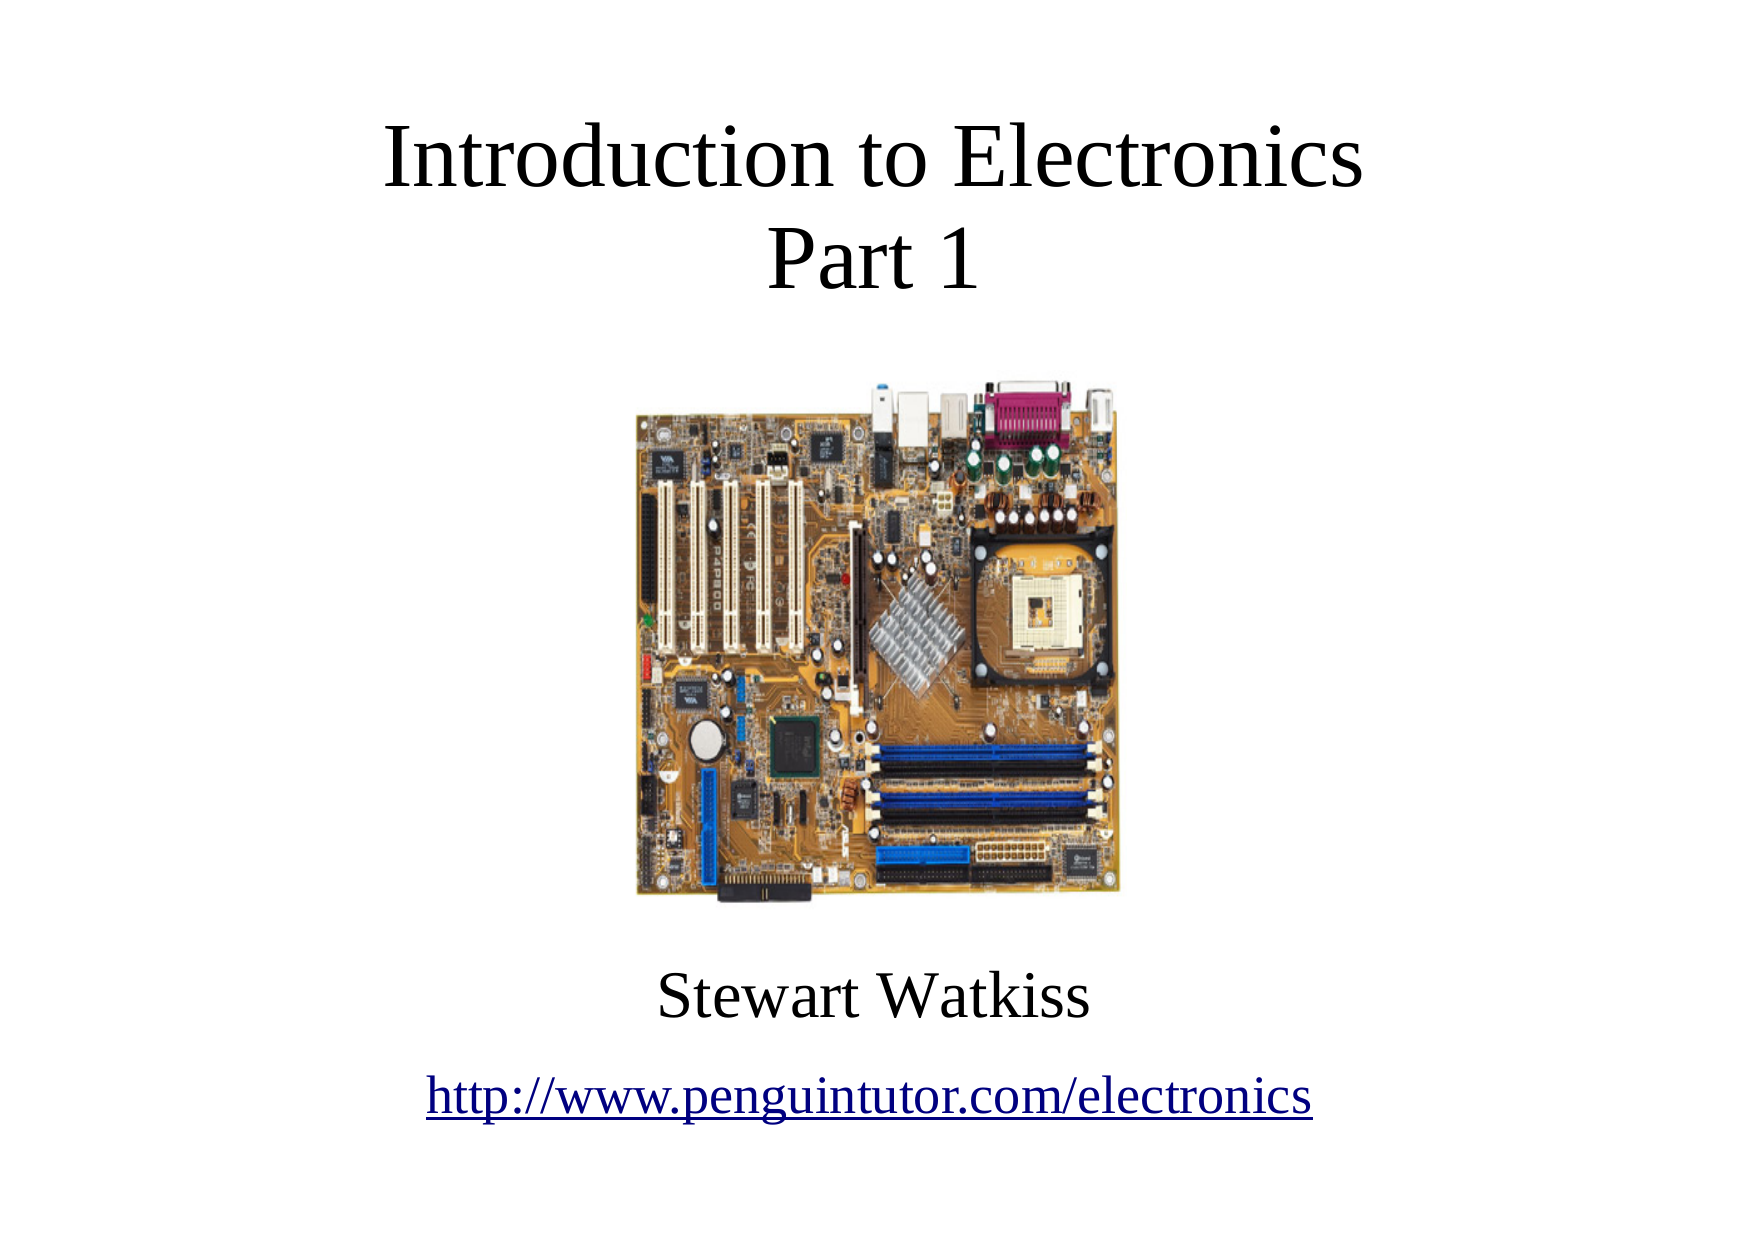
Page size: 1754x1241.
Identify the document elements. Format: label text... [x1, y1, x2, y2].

subtitle Stewart Watkiss [274, 344, 1475, 1127]
picture [626, 370, 1127, 917]
chart [424, 1063, 1429, 1241]
title Introduction to Electronics Part 1 [274, 102, 1475, 311]
